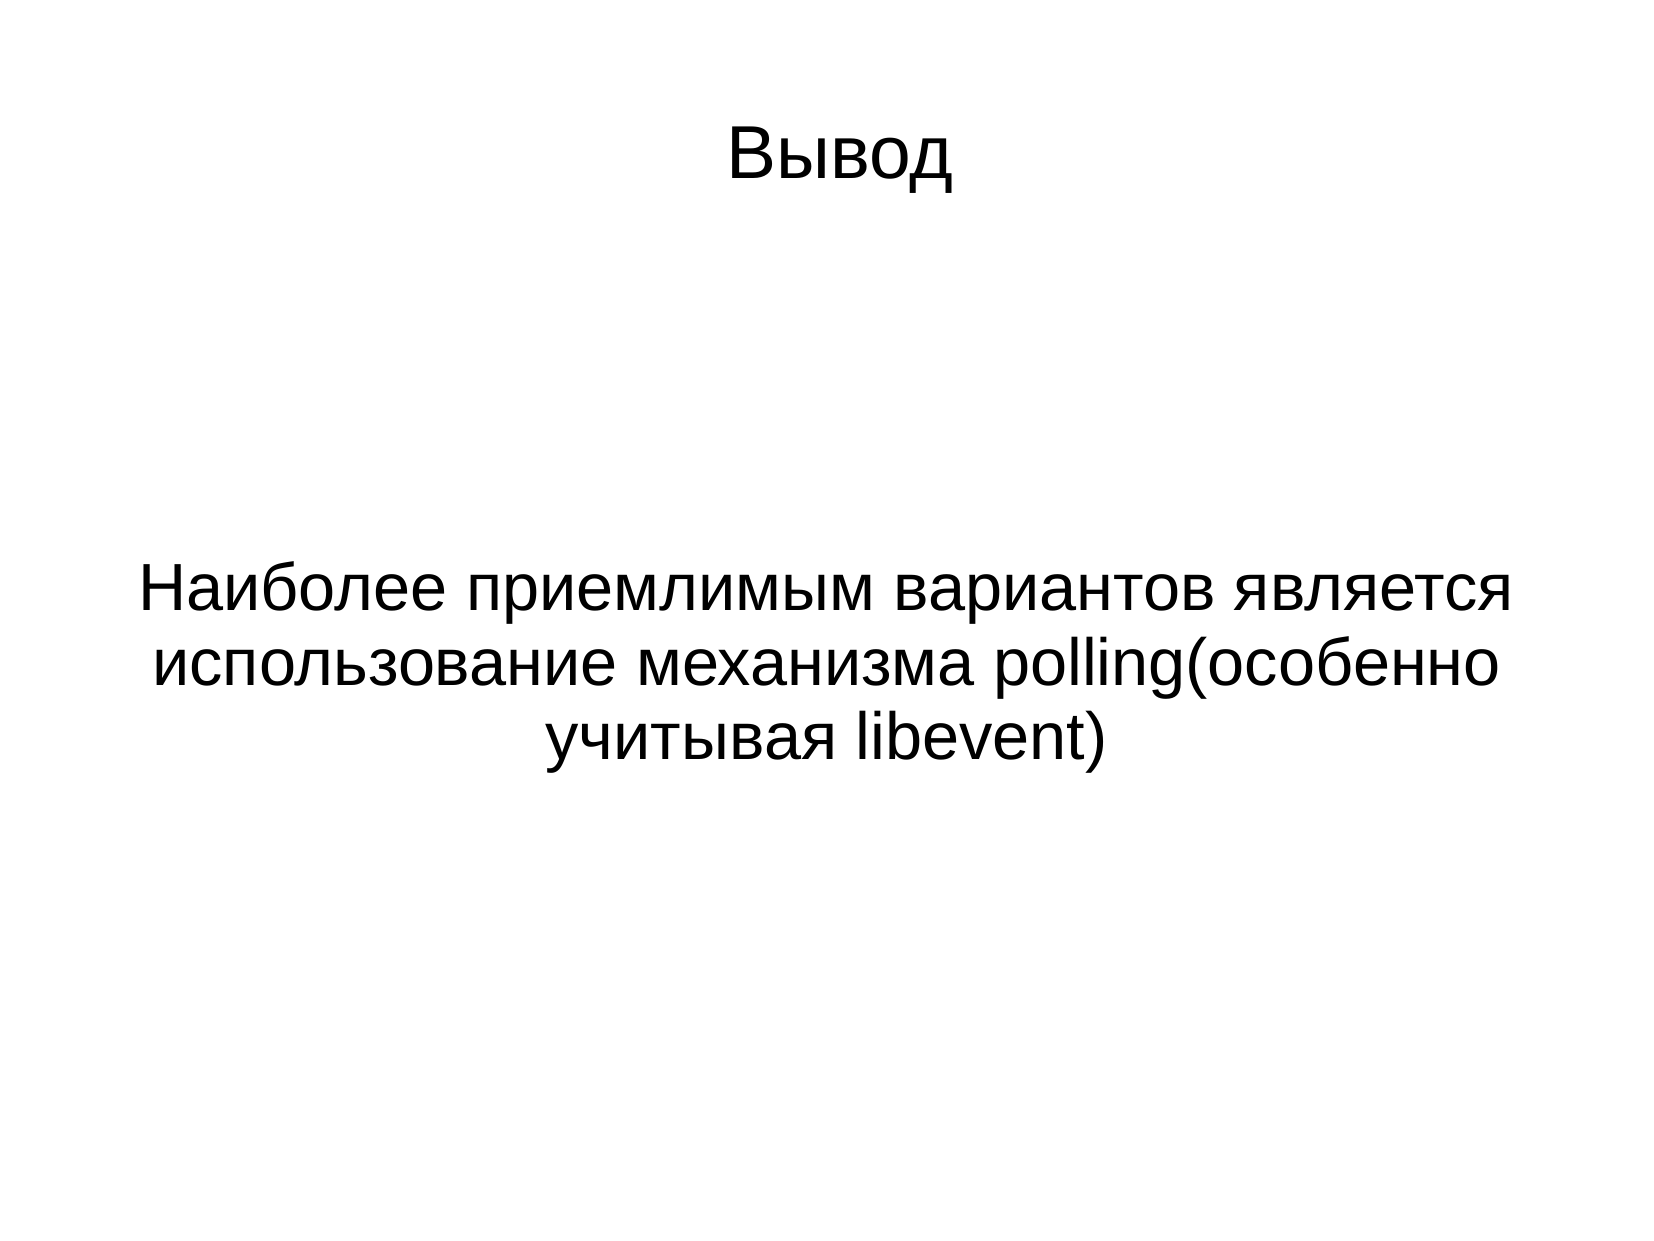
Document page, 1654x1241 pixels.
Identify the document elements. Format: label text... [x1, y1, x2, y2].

title Вывод [82, 49, 1571, 257]
text_box Наиболее приемлимым вариантов является использование механизма polling(особенно учитывая libevent) [82, 297, 1571, 1102]
